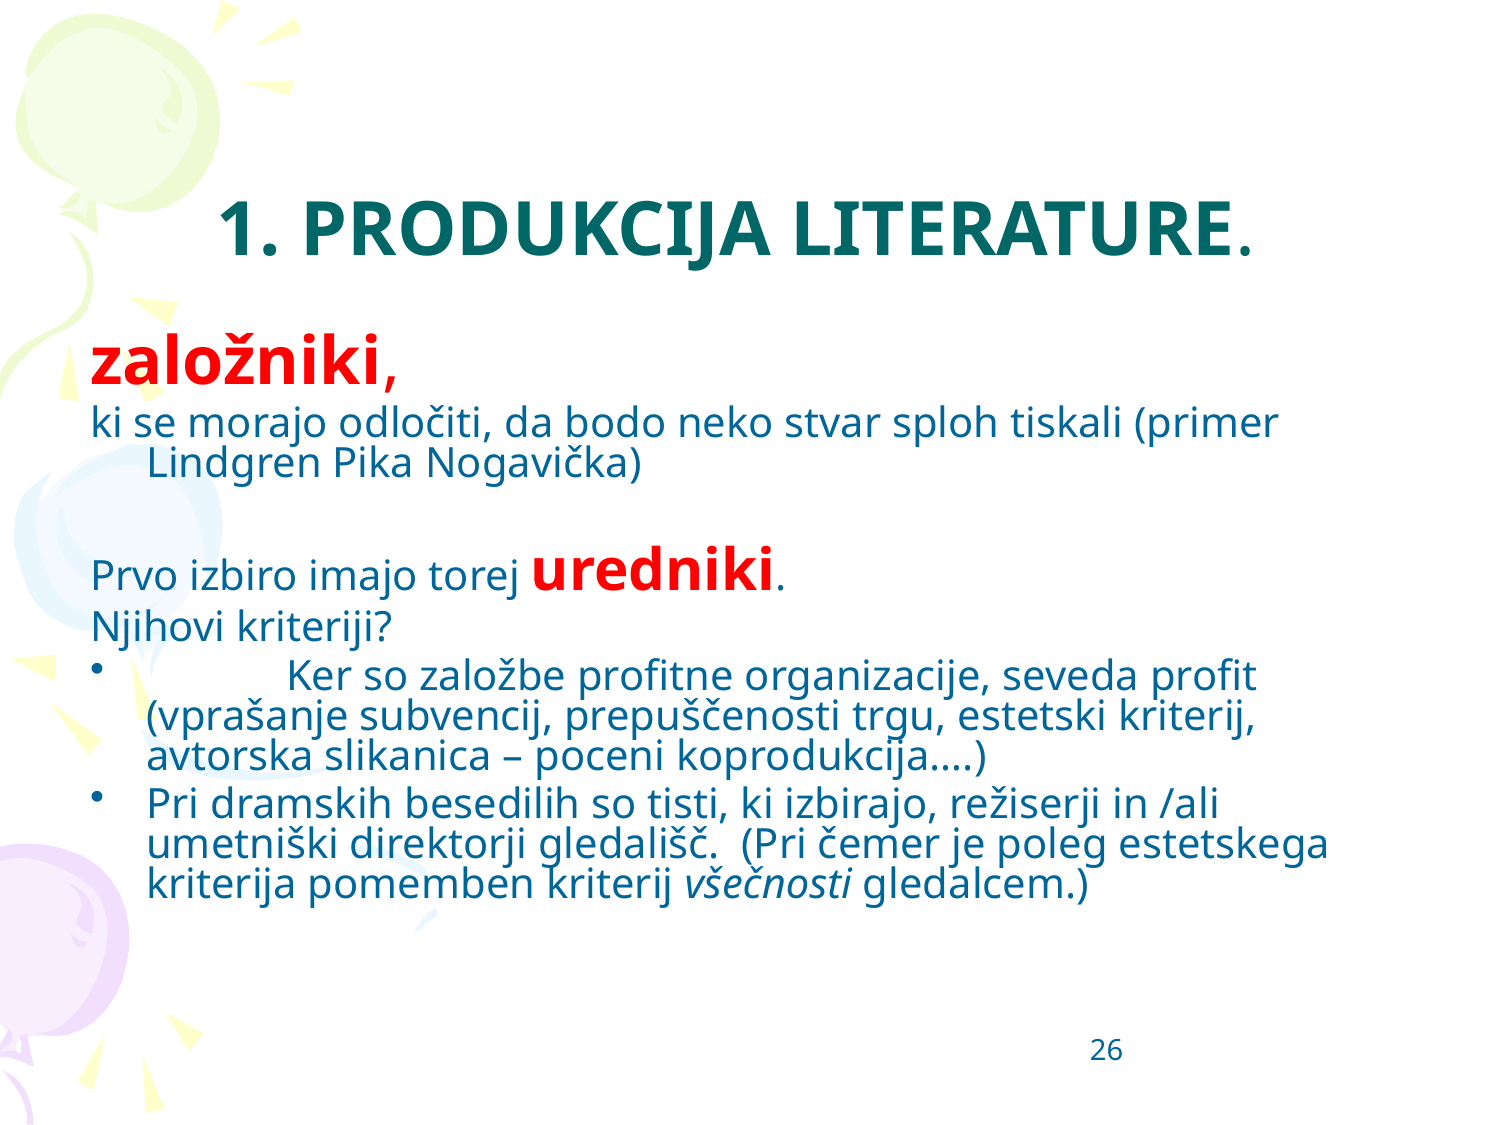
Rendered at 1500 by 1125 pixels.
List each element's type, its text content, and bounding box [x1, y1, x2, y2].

slide_number <number> [1074, 1024, 1425, 1100]
list založniki, ki se morajo odločiti, da bodo neko stvar sploh tiskali (primer Lindgren Pika Nogavička) Prvo izbiro imajo torej uredniki. Njihovi kriteriji? Ker so založbe profitne organizacije, seveda profit (vprašanje subvencij, prepuščenosti trgu, estetski kriterij, avtorska slikanica – poceni koprodukcija….) Pri dramskih besedilih so tisti, ki izbirajo, režiserji in /ali umetniški direktorji gledališč. (Pri čemer je poleg estetskega kriterija pomemben kriterij všečnosti gledalcem.) [75, 262, 1425, 994]
title 1. PRODUKCIJA LITERATURE. [72, 31, 1400, 279]
